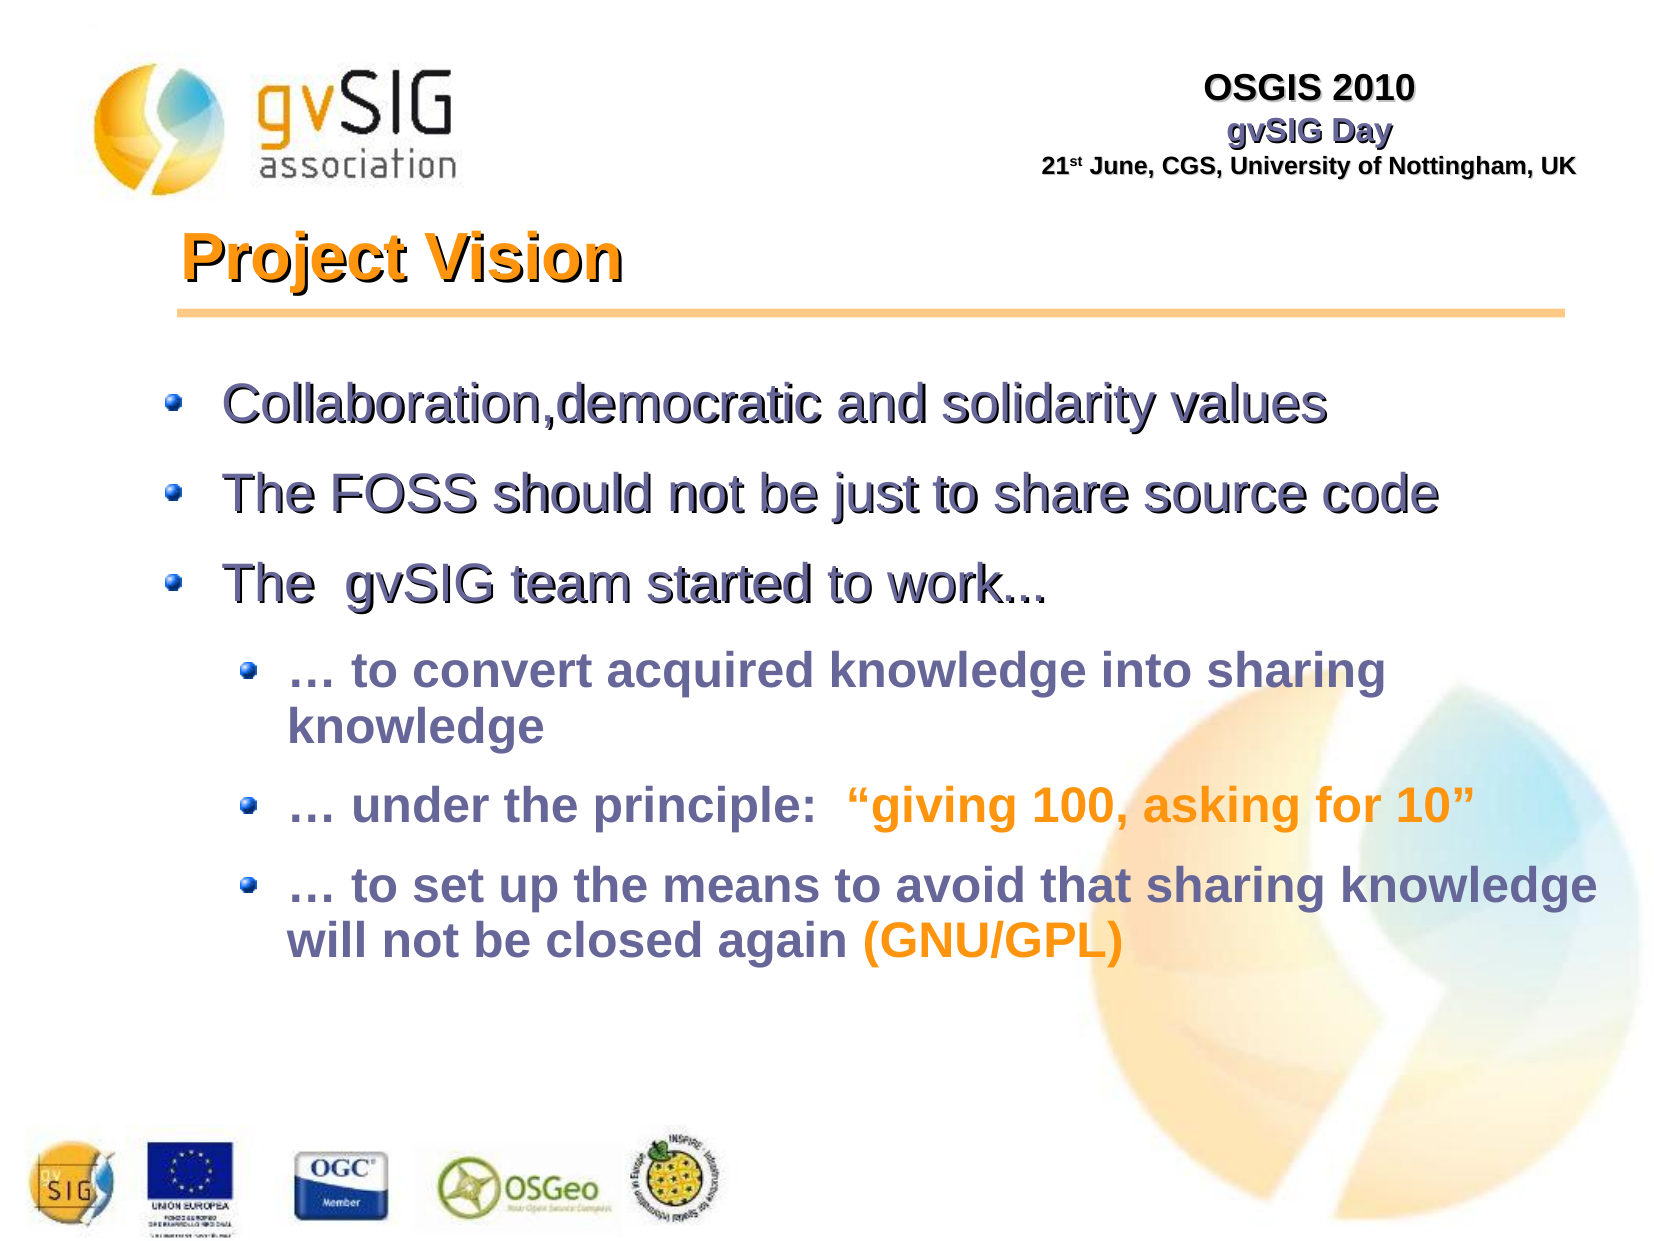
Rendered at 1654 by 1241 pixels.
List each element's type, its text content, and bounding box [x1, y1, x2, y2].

picture [1, 0, 1654, 1241]
list Collaboration,democratic and solidarity values The FOSS should not be just to share source code The gvSIG team started to work... … to convert acquired knowledge into sharing knowledge … under the principle: “giving 100, asking for 10” … to set up the means to avoid that sharing knowledge will not be closed again (GNU/GPL) [165, 112, 1613, 1058]
